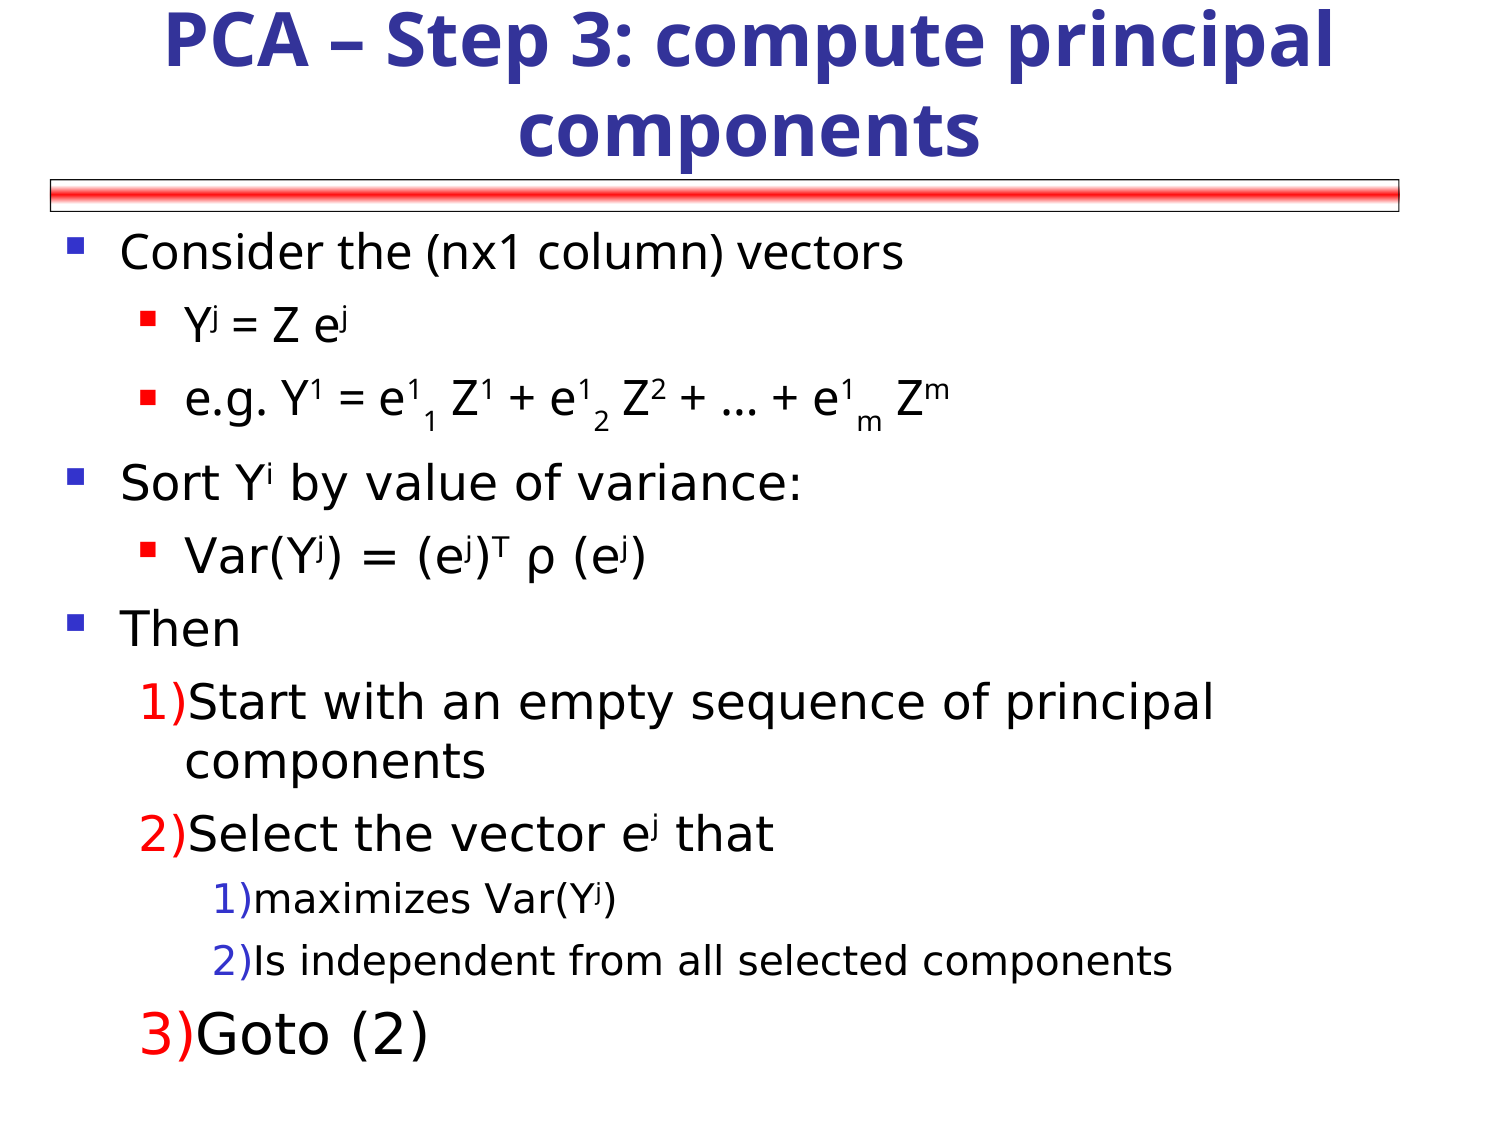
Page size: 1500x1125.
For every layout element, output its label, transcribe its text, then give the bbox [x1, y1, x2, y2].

title PCA – Step 3: compute principal components [0, 0, 1500, 180]
list Consider the (nx1 column) vectors Yj = Z ej e.g. Y1 = e11 Z1 + e12 Z2 + … + e1m Zm Sort Yi by value of variance: Var(Yj) = (ej)T ρ (ej) Then Start with an empty sequence of principal components Select the vector ej that maximizes Var(Yj) Is independent from all selected components Goto (2) [49, 212, 1425, 1081]
